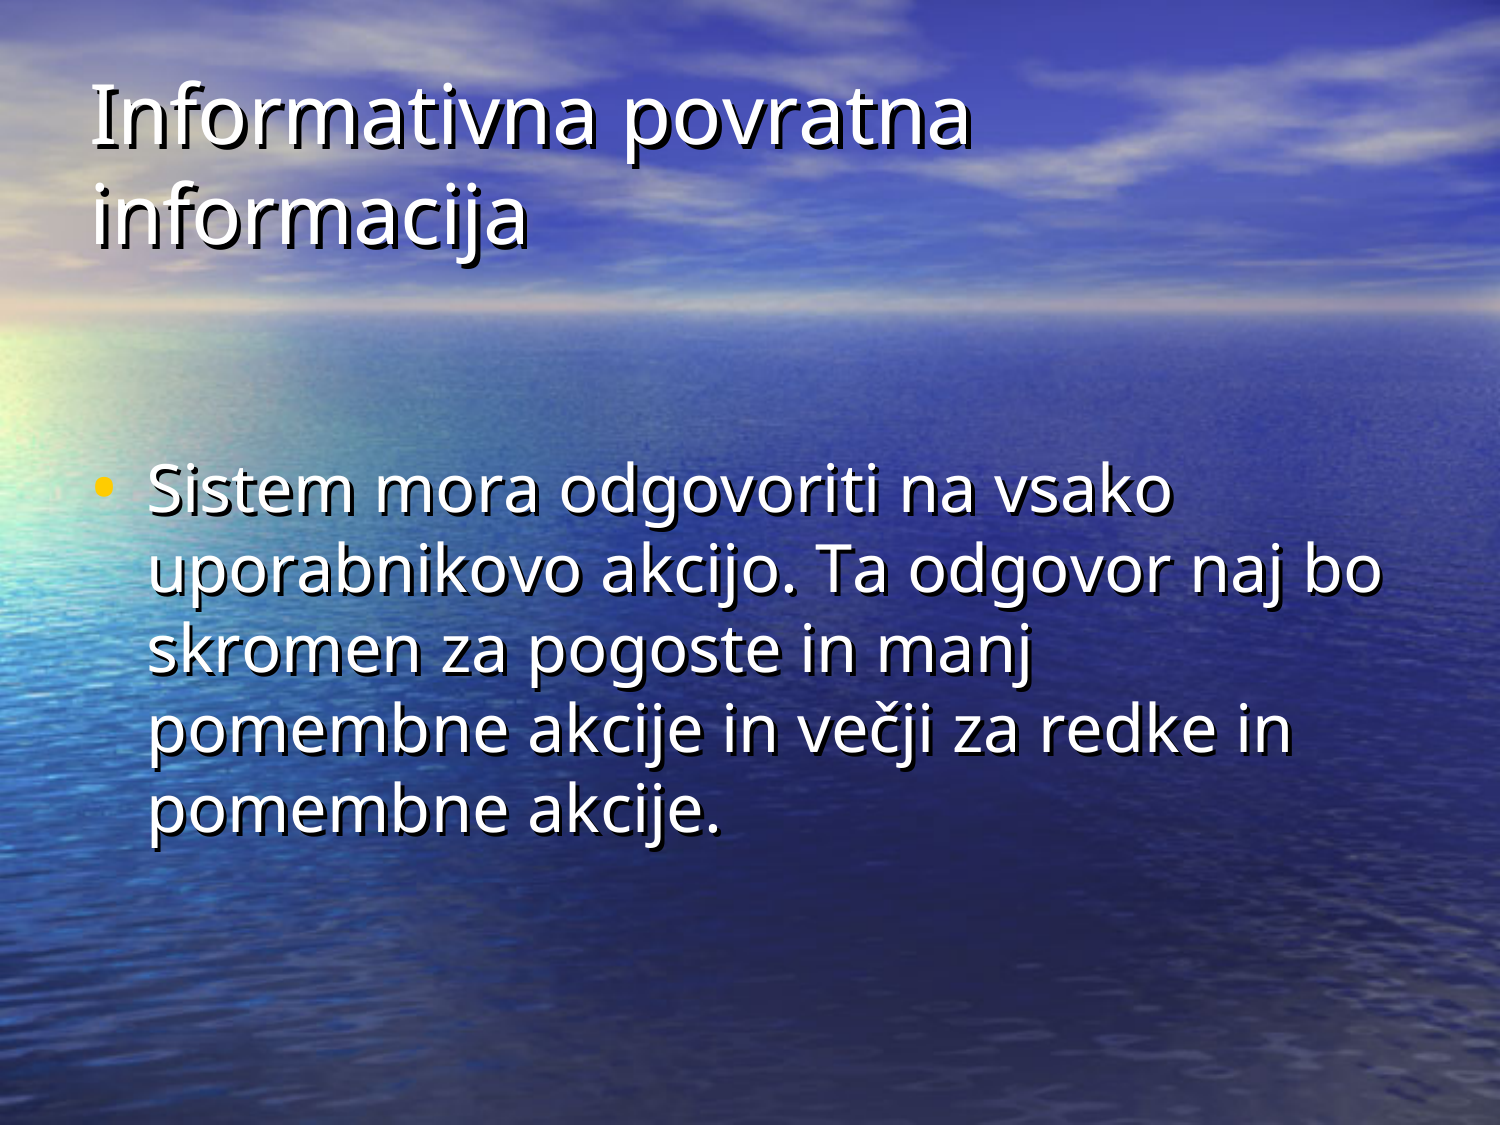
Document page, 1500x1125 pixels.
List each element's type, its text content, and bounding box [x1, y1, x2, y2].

title Informativna povratna informacija [75, 47, 1426, 276]
list Sistem mora odgovoriti na vsako uporabnikovo akcijo. Ta odgovor naj bo skromen za pogoste in manj pomembne akcije in večji za redke in pomembne akcije. [75, 312, 1426, 988]
picture [0, 0, 1500, 1125]
